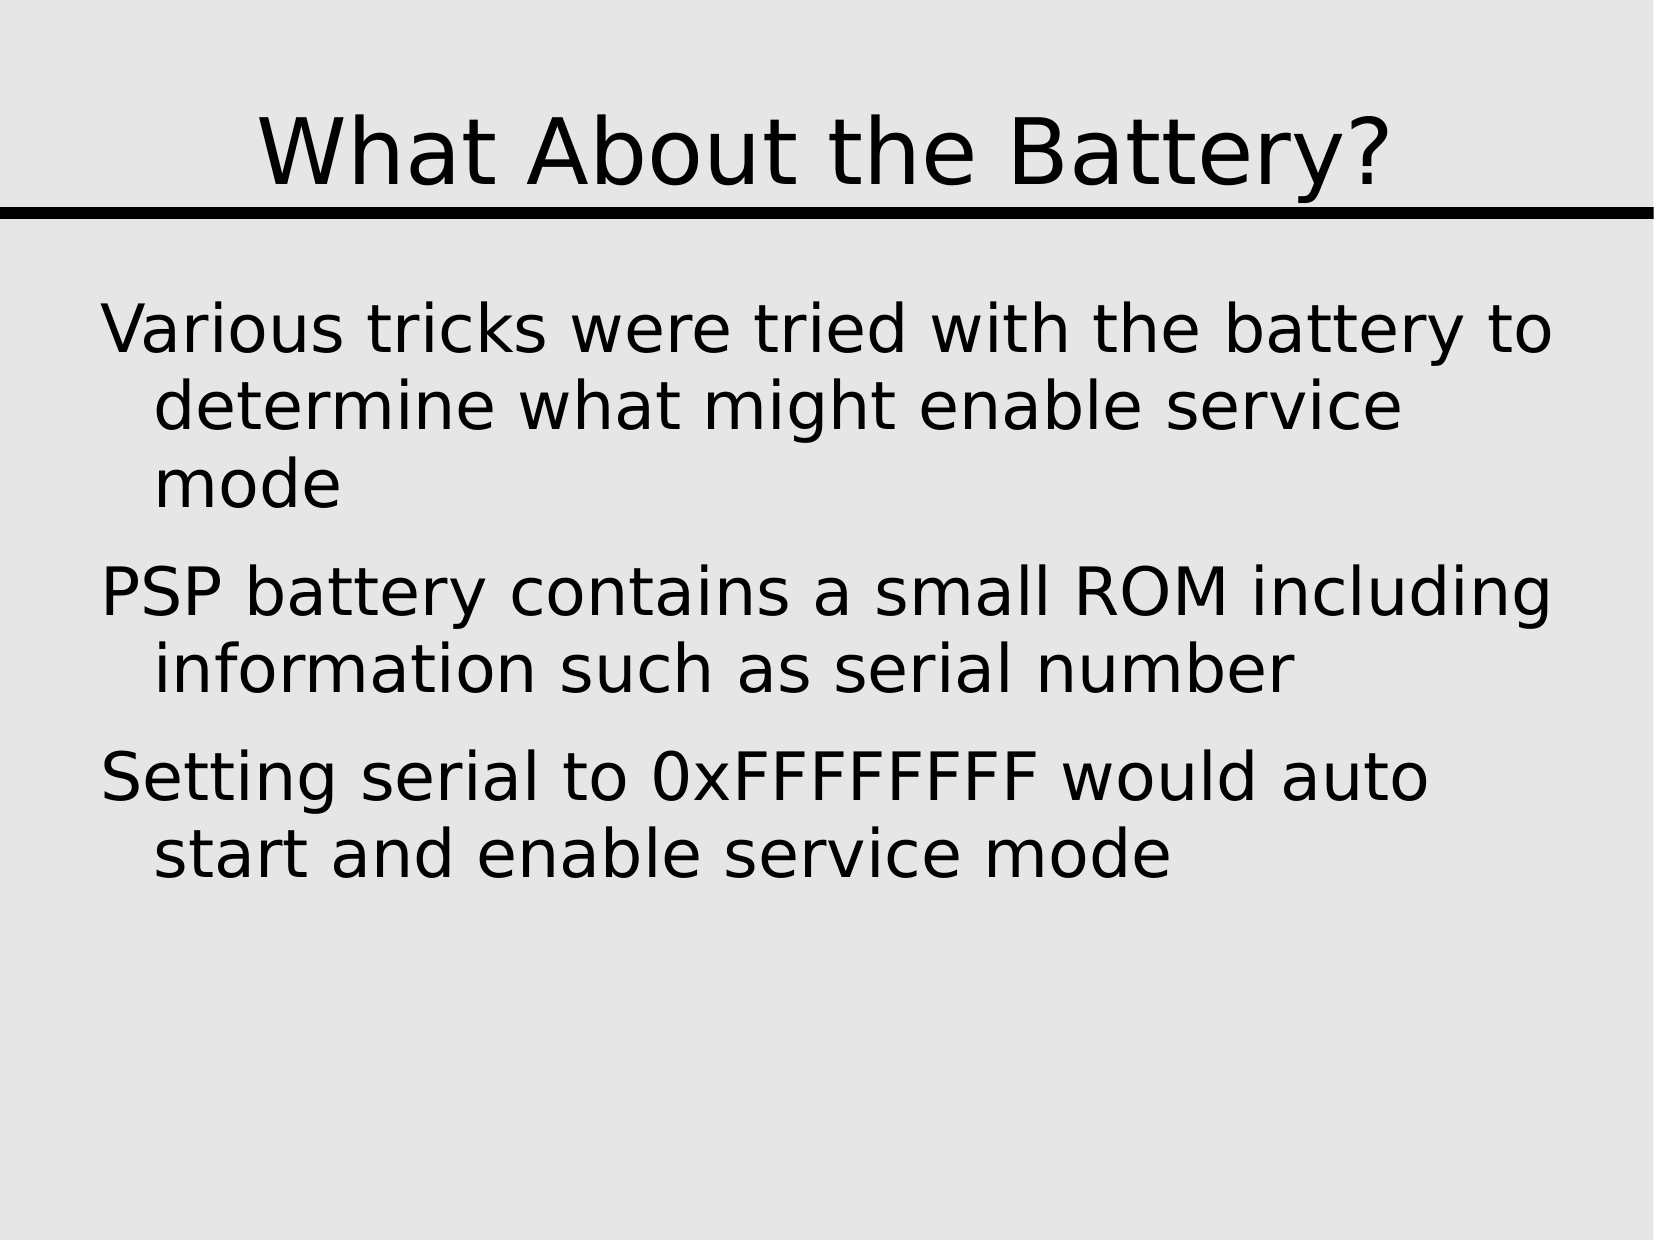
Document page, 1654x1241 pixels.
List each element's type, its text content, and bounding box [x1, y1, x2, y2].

list Various tricks were tried with the battery to determine what might enable service mode PSP battery contains a small ROM including information such as serial number Setting serial to 0xFFFFFFFF would auto start and enable service mode [82, 290, 1571, 1094]
title What About the Battery? [82, 56, 1571, 250]
